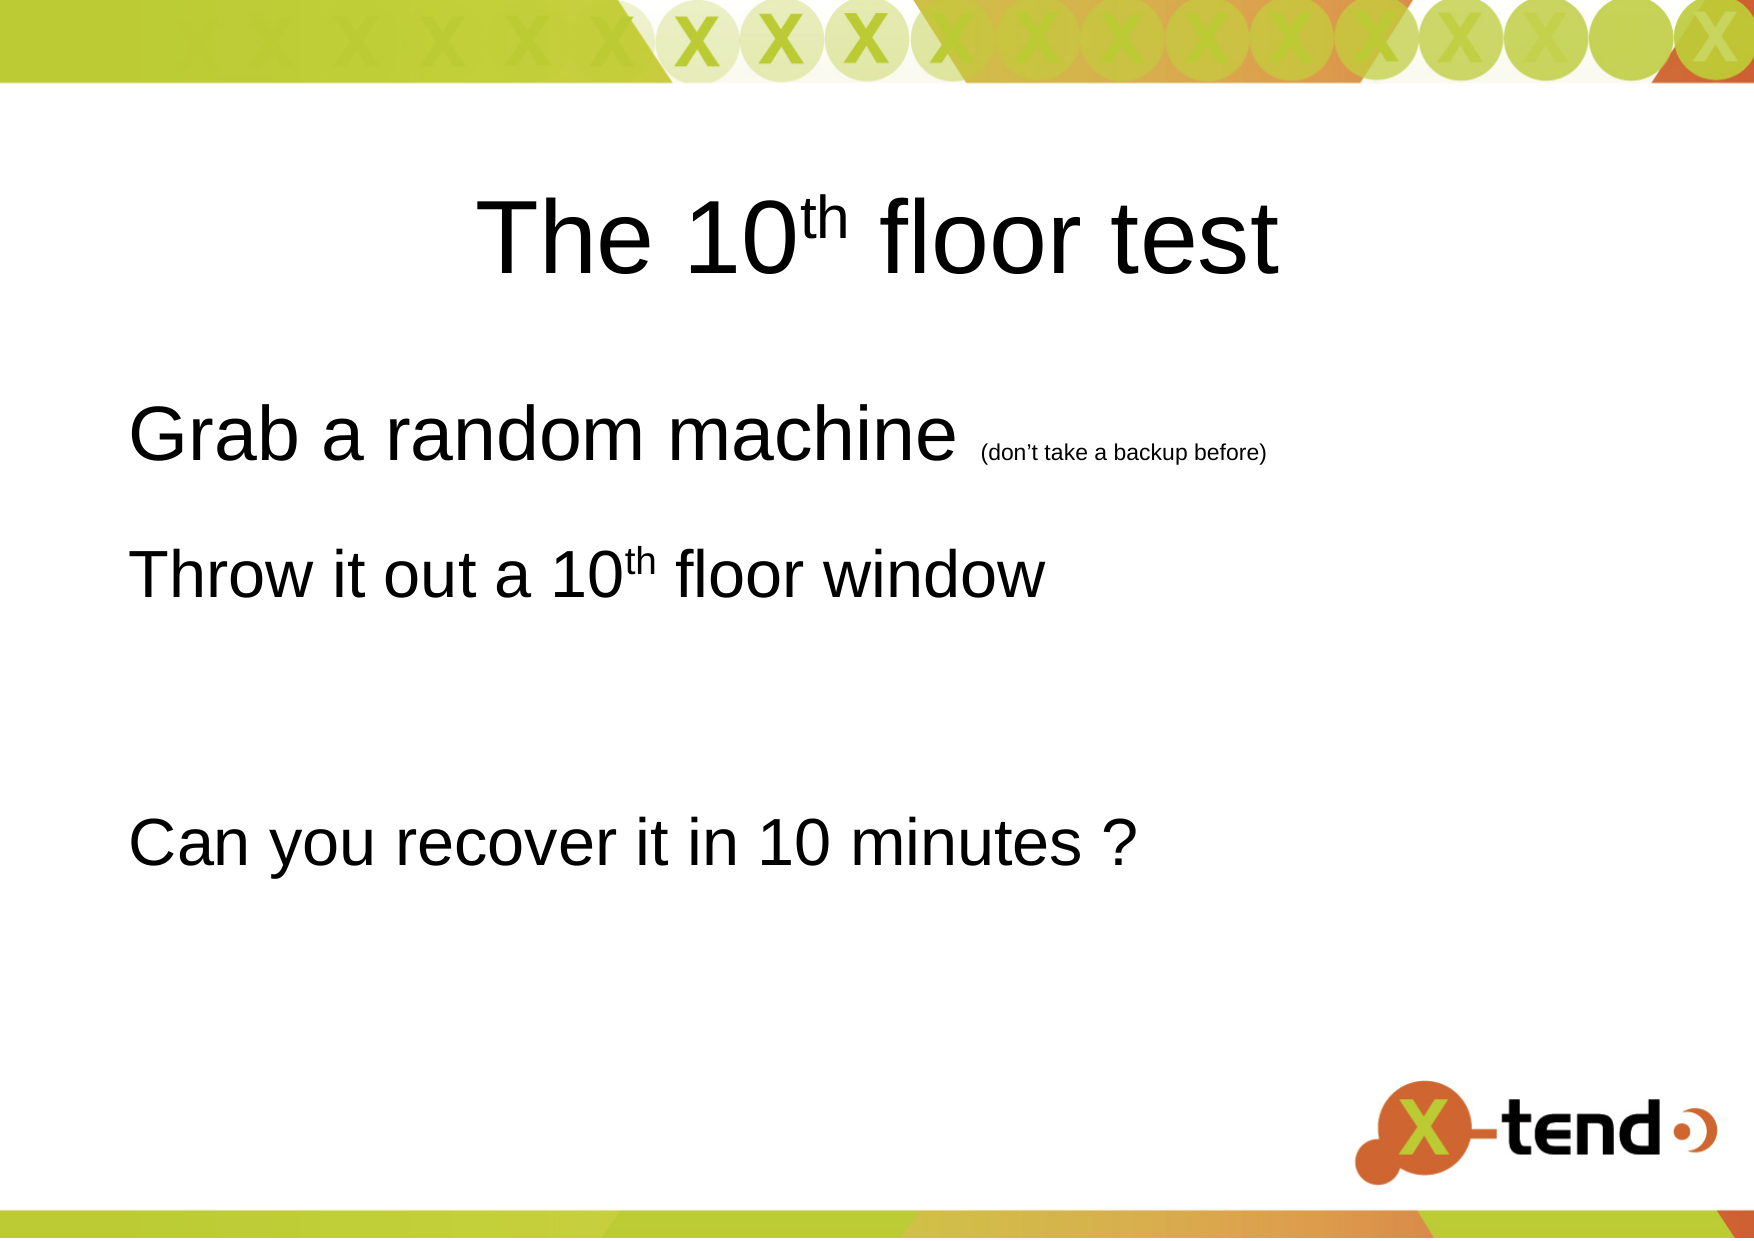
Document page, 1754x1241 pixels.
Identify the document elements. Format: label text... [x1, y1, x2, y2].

list Grab a random machine (don’t take a backup before) Throw it out a 10th floor window Can you recover it in 10 minutes ? [128, 344, 1627, 1127]
title The 10th floor test [128, 102, 1627, 311]
picture [0, 0, 1754, 1238]
